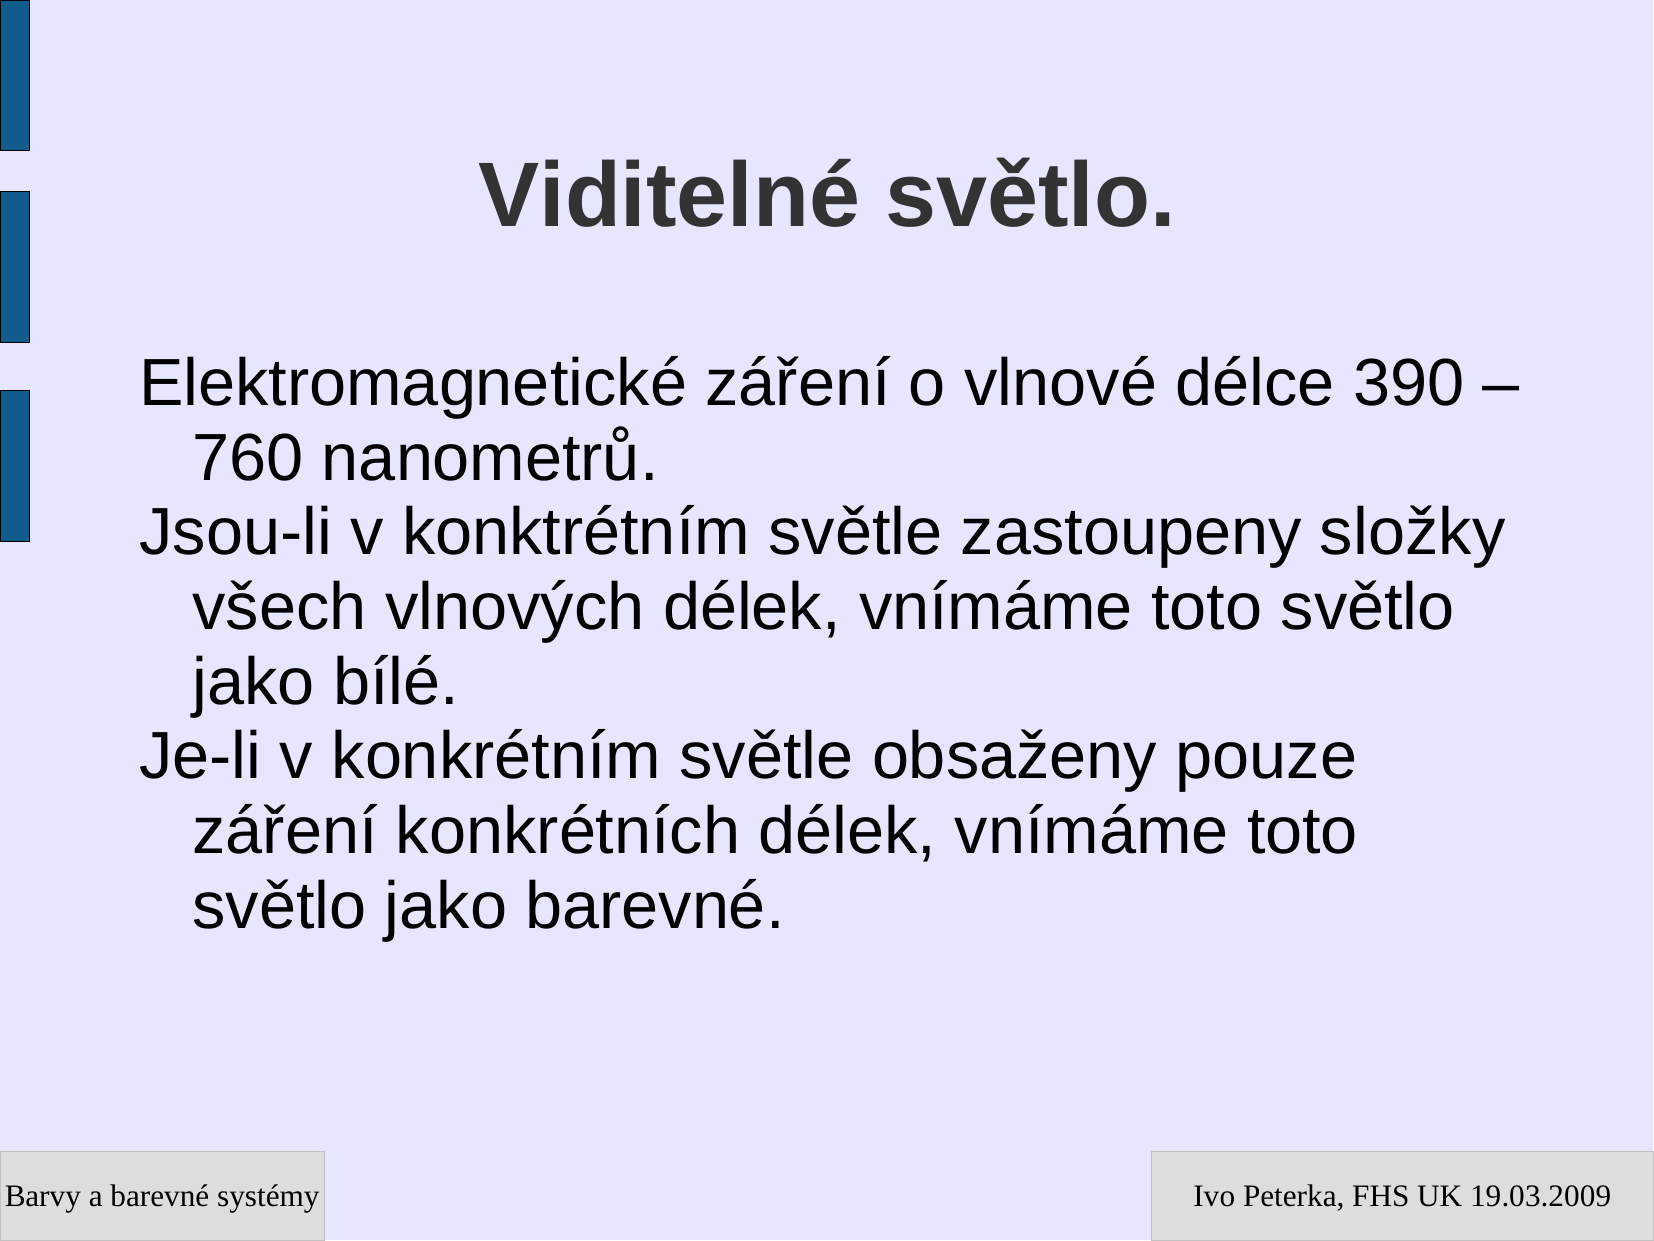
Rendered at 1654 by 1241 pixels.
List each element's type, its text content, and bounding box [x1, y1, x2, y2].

title Viditelné světlo. [121, 91, 1534, 299]
list Elektromagnetické záření o vlnové délce 390 – 760 nanometrů. Jsou-li v konktrétním světle zastoupeny složky všech vlnových délek, vnímáme toto světlo jako bílé. Je-li v konkrétním světle obsaženy pouze záření konkrétních délek, vnímáme toto světlo jako barevné. [121, 344, 1534, 1112]
